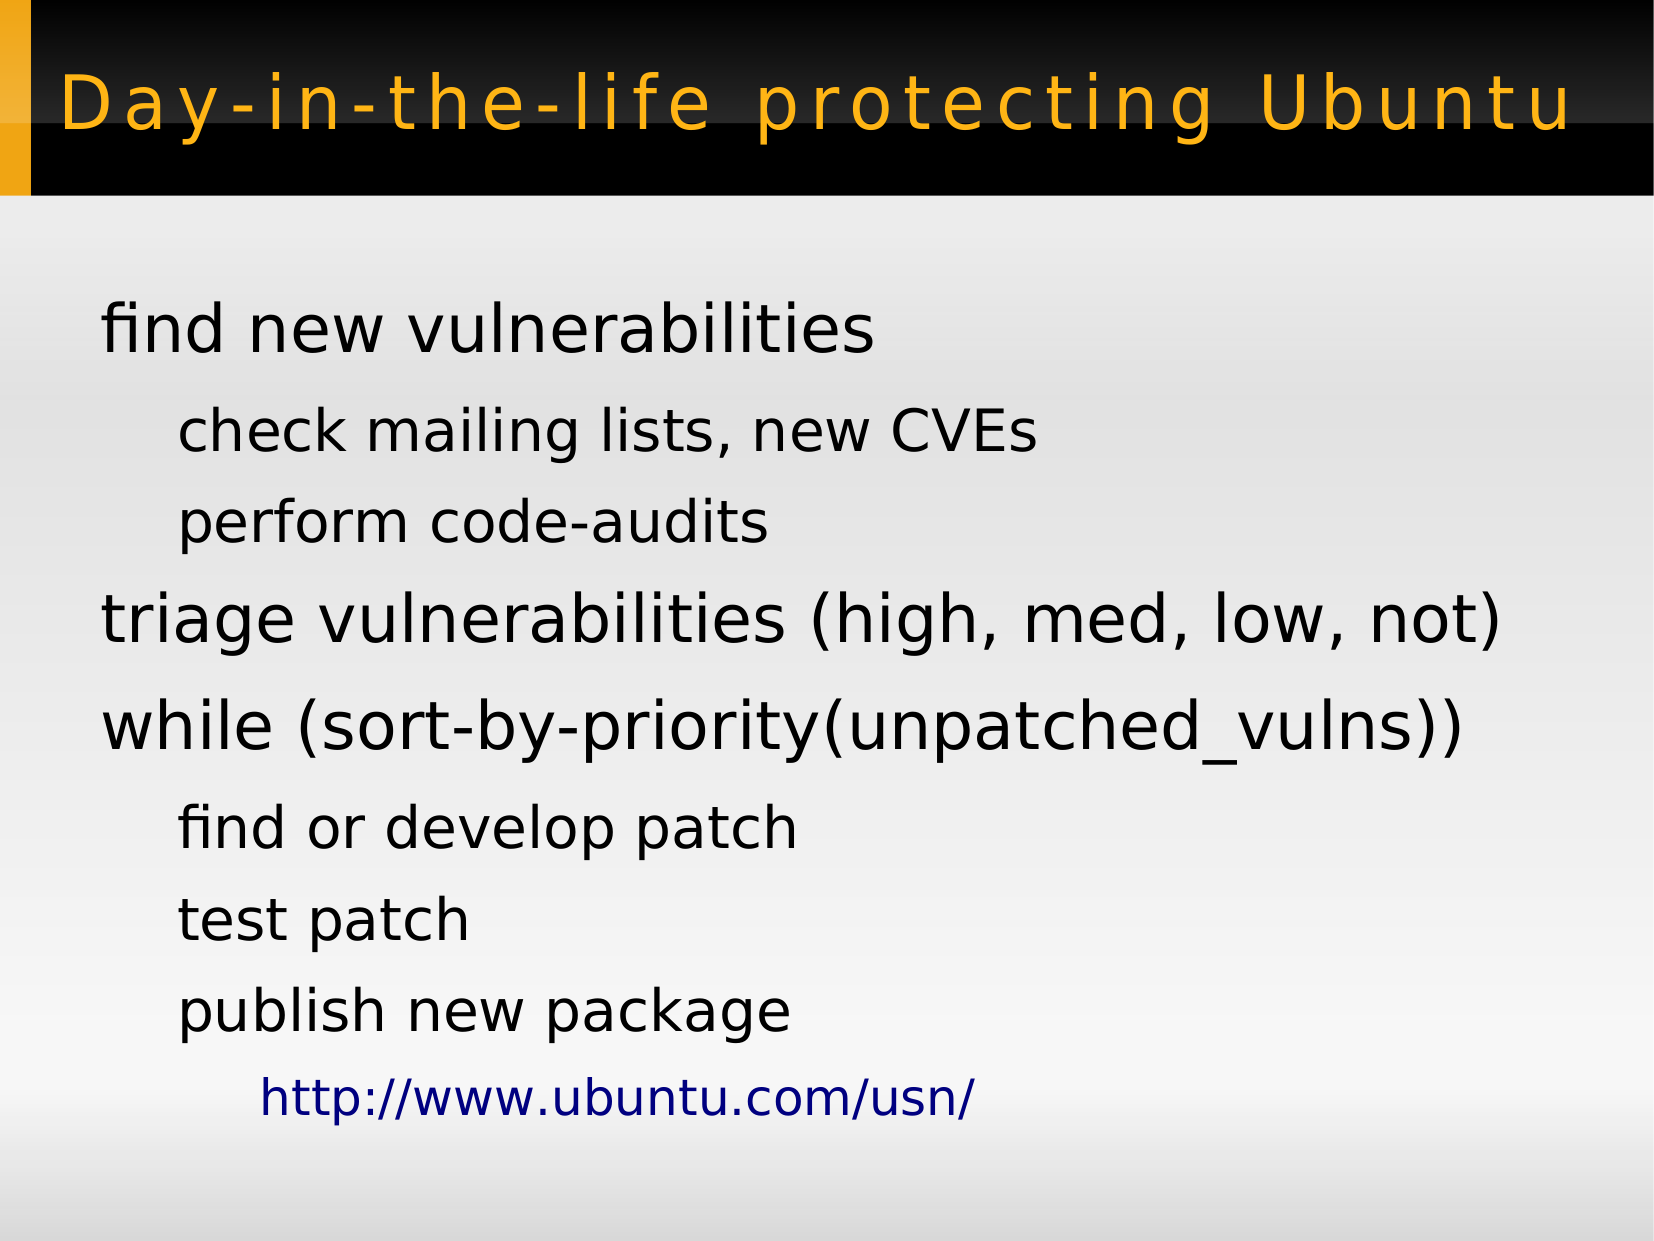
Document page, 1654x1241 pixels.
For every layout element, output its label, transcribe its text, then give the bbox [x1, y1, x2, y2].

title Day-in-the-life protecting Ubuntu [59, 29, 1651, 178]
list find new vulnerabilities check mailing lists, new CVEs perform code-audits triage vulnerabilities (high, med, low, not) while (sort-by-priority(unpatched_vulns)) find or develop patch test patch publish new package http://www.ubuntu.com/usn/ [82, 290, 1571, 1128]
picture [0, 0, 1654, 1241]
